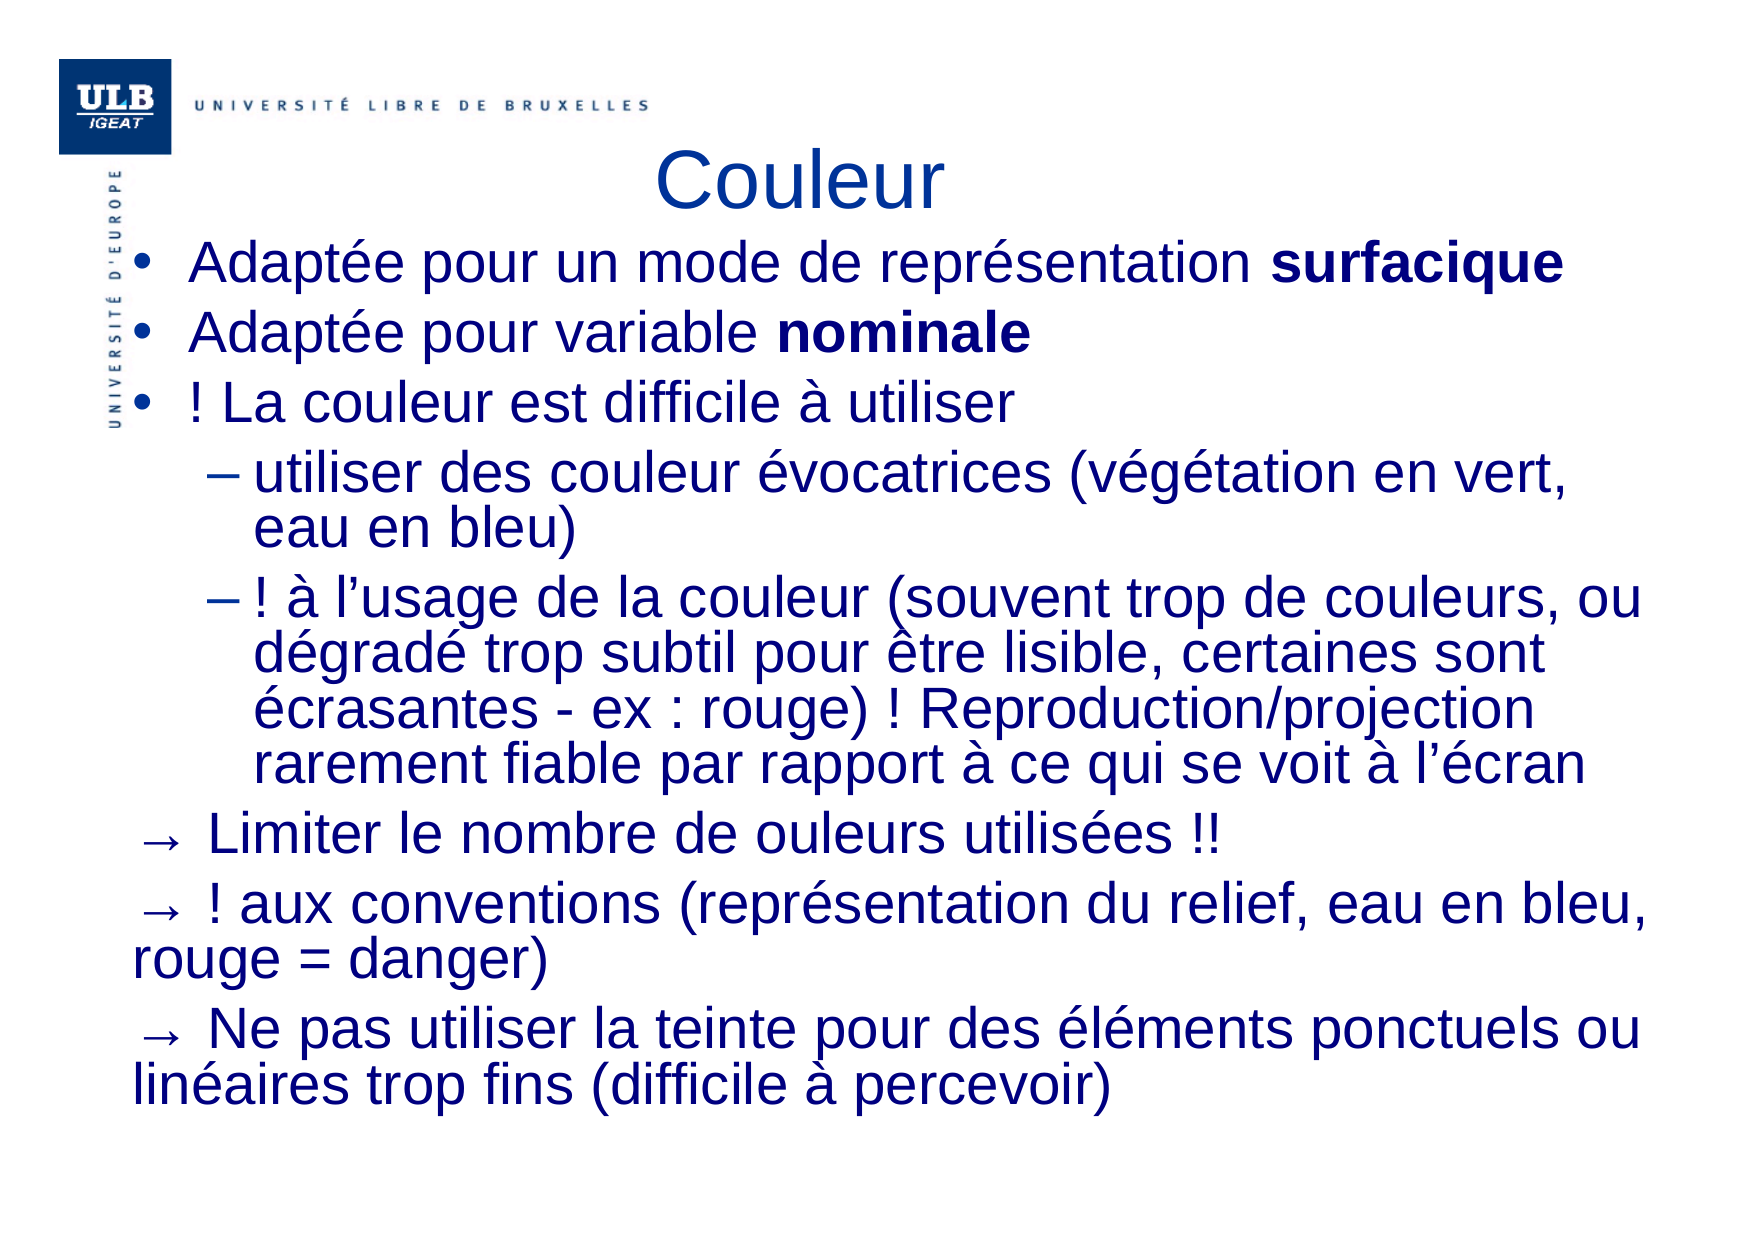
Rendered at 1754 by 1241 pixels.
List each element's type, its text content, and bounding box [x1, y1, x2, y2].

picture [59, 59, 1695, 1182]
list Adaptée pour un mode de représentation surfacique Adaptée pour variable nominale ! La couleur est difficile à utiliser utiliser des couleur évocatrices (végétation en vert, eau en bleu) ! à l’usage de la couleur (souvent trop de couleurs, ou dégradé trop subtil pour être lisible, certaines sont écrasantes - ex : rouge) ! Reproduction/projection rarement fiable par rapport à ce qui se voit à l’écran → Limiter le nombre de ouleurs utilisées !! → ! aux conventions (représentation du relief, eau en bleu, rouge = danger) → Ne pas utiliser la teinte pour des éléments ponctuels ou linéaires trop fins (difficile à percevoir) [132, 237, 1684, 1241]
title Couleur [132, 99, 1469, 237]
